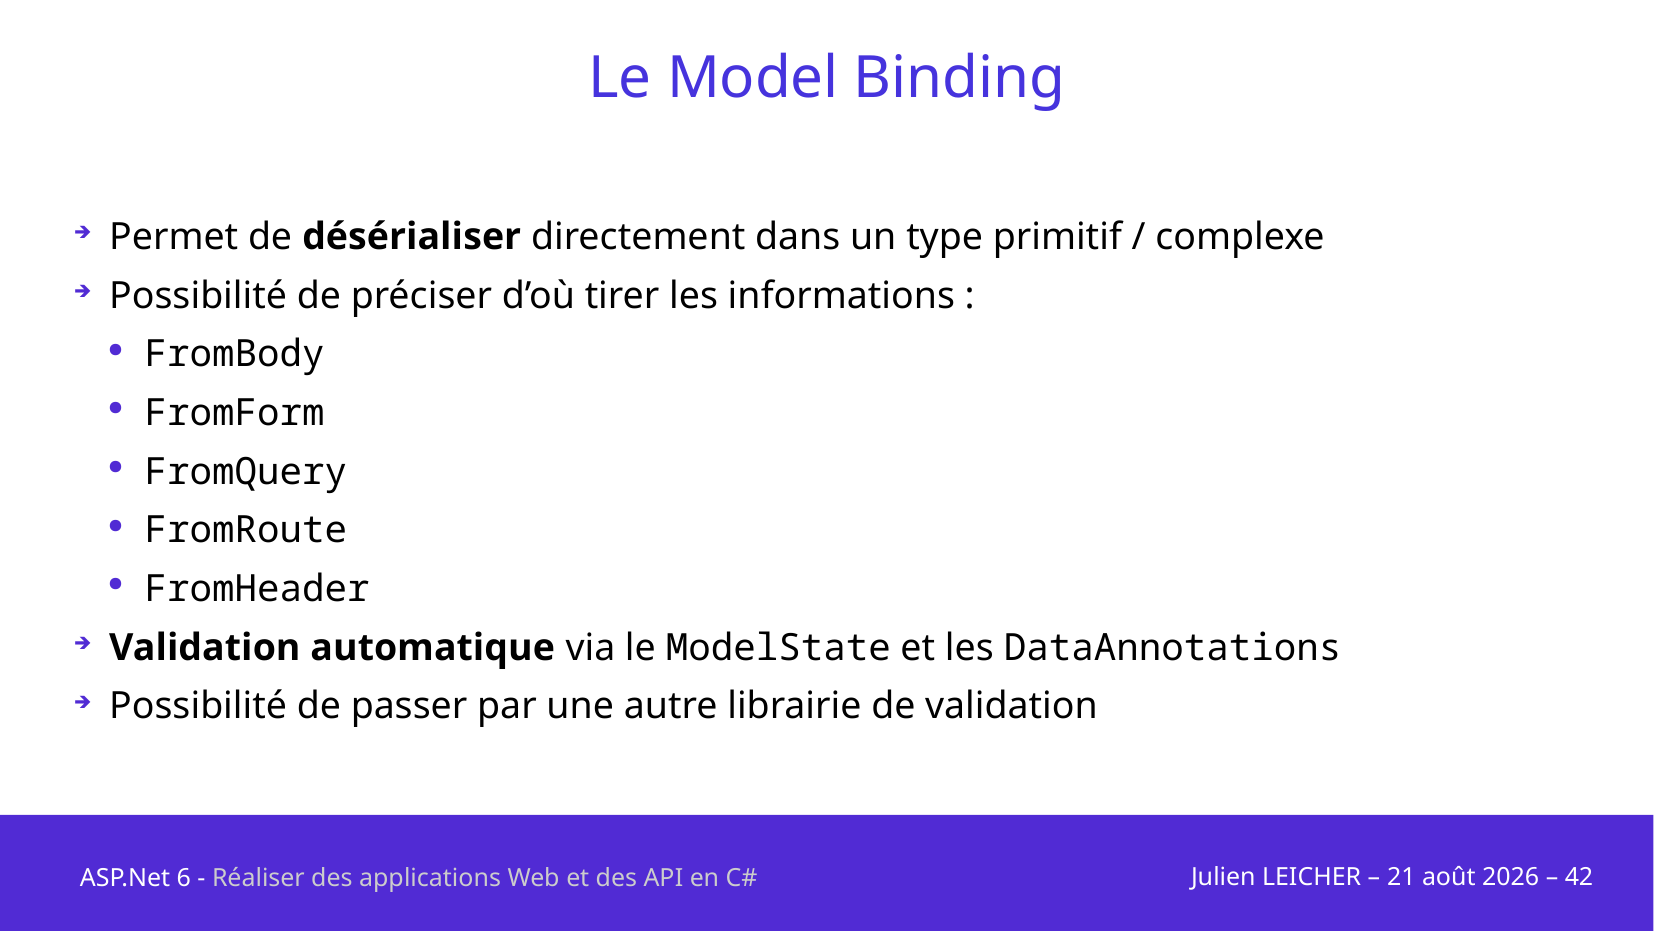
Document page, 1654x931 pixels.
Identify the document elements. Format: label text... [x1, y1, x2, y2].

text_box ASP.Net 6 - Réaliser des applications Web et des API en C# [64, 852, 798, 898]
text_box Permet de désérialiser directement dans un type primitif / complexe Possibilité de préciser d’où tirer les informations : FromBody FromForm FromQuery FromRoute FromHeader Validation automatique via le ModelState et les DataAnnotations Possibilité de passer par une autre librairie de validation [59, 194, 1595, 688]
text_box Le Model Binding [0, 27, 1654, 113]
text_box Julien LEICHER – 28 févr. 2022 – <numéro> [0, 814, 1654, 931]
